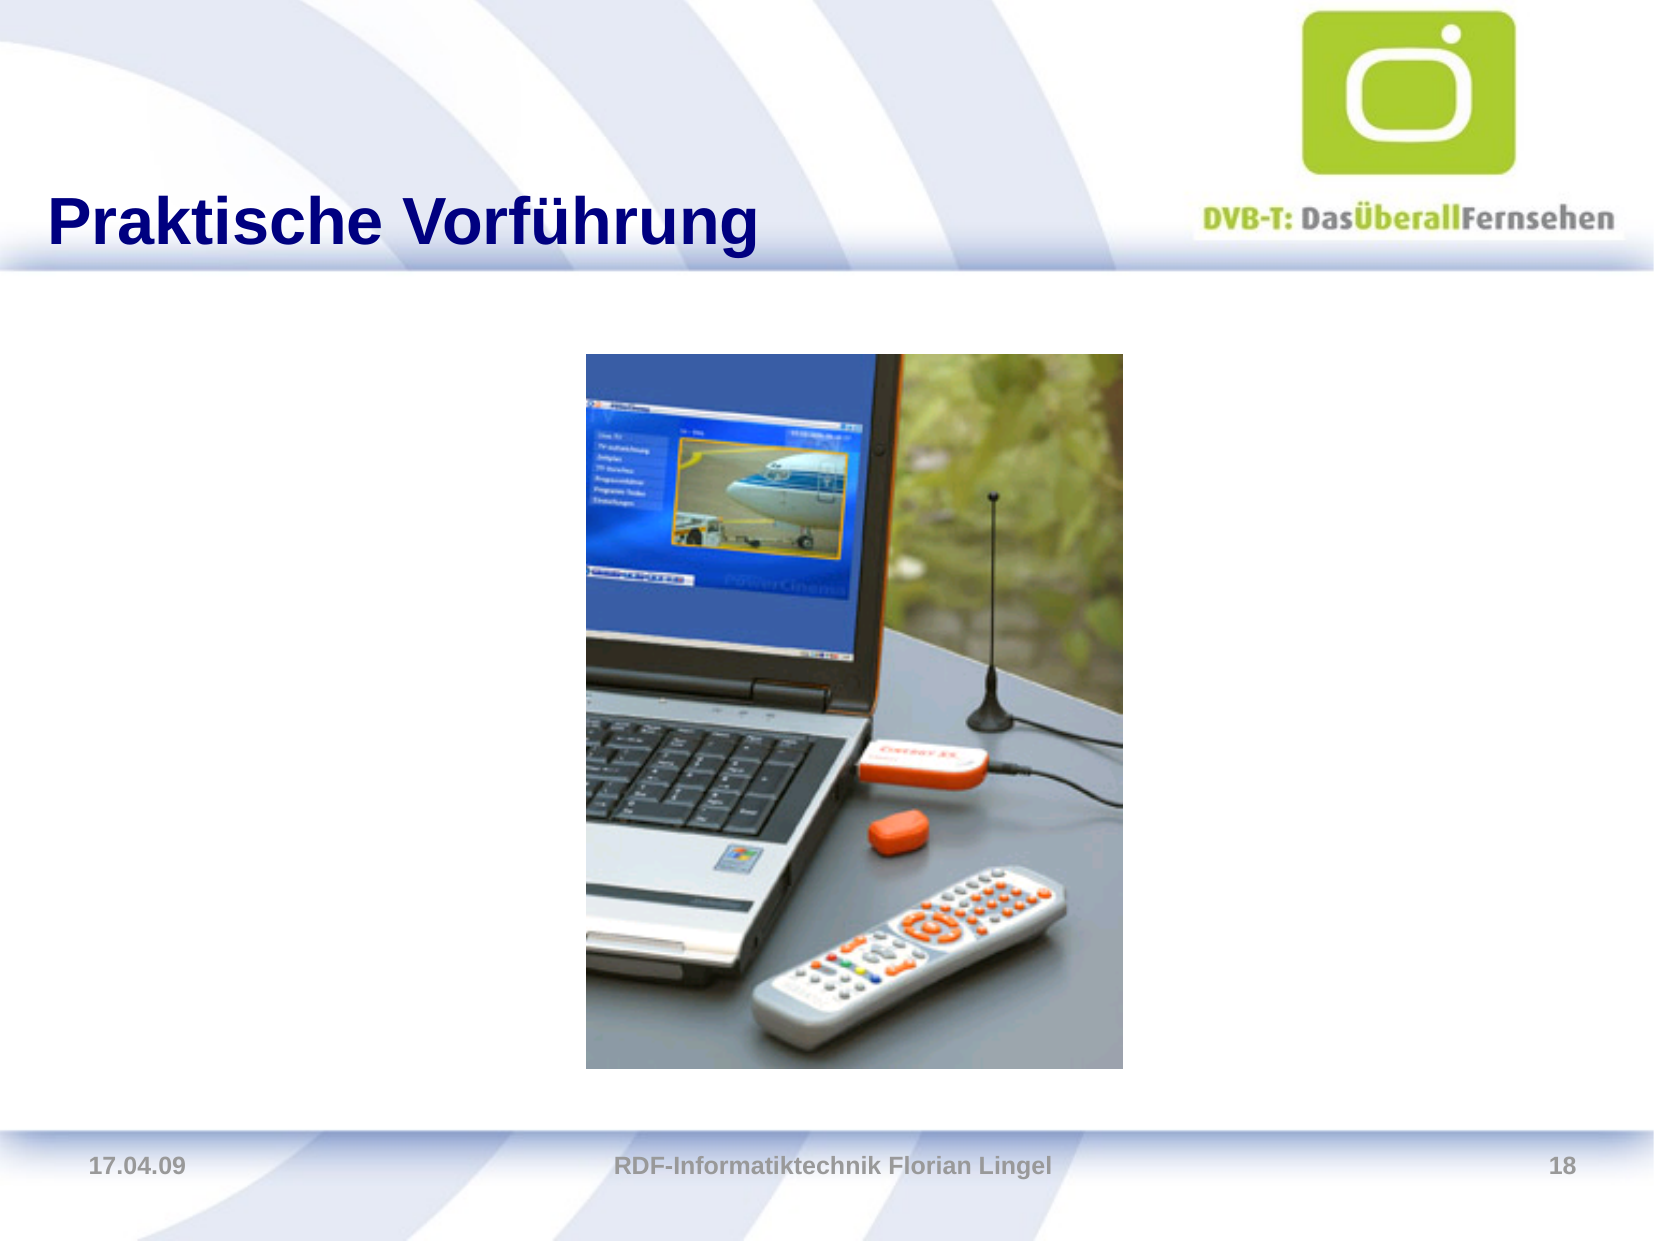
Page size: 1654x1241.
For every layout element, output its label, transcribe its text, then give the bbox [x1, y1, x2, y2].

title Praktische Vorführung [47, 177, 1063, 266]
picture [0, 0, 1654, 1241]
